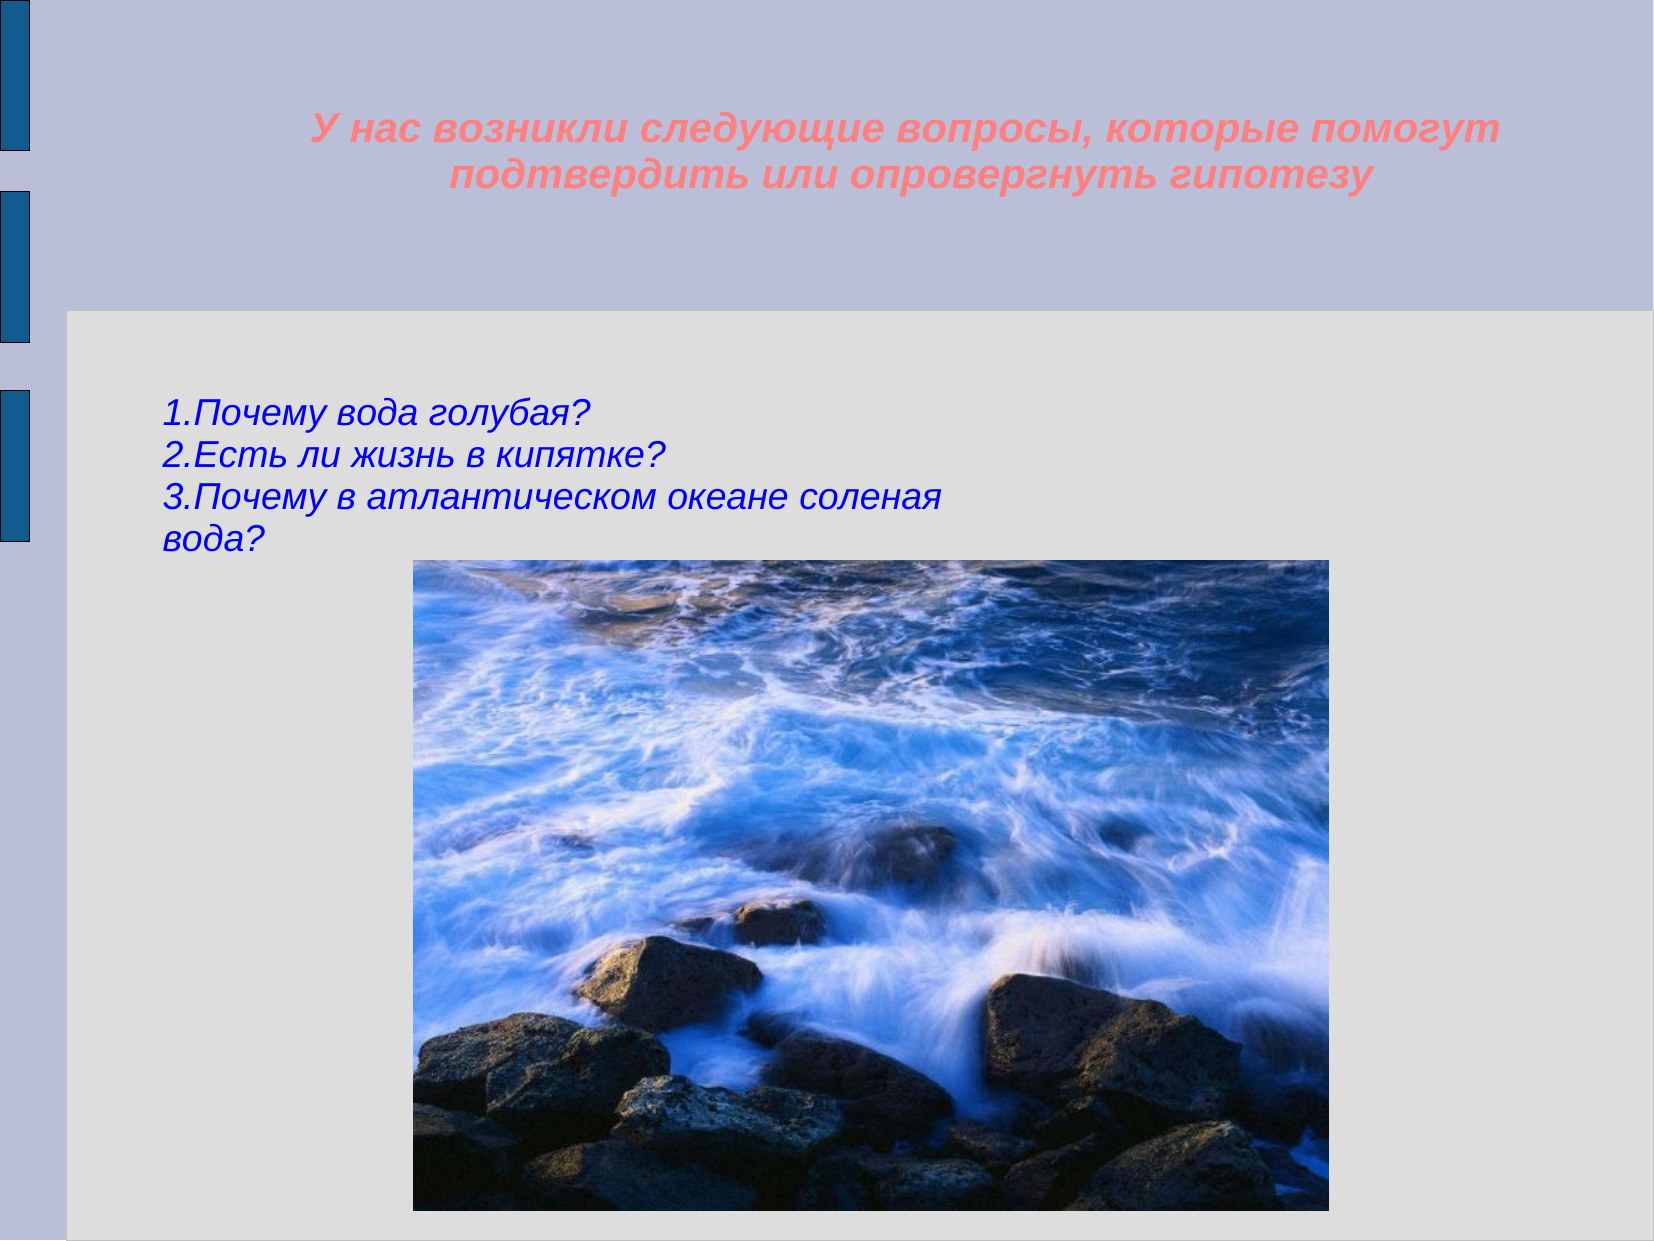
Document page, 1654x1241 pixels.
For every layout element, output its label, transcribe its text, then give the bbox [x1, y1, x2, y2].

text_box У нас возникли следующие вопросы, которые помогут подтвердить или опровергнуть гипотезу [295, 97, 1528, 207]
picture [413, 560, 1329, 1211]
text_box 1.Почему вода голубая? 2.Есть ли жизнь в кипятке? 3.Почему в атлантическом океане соленая вода? [147, 383, 1044, 608]
